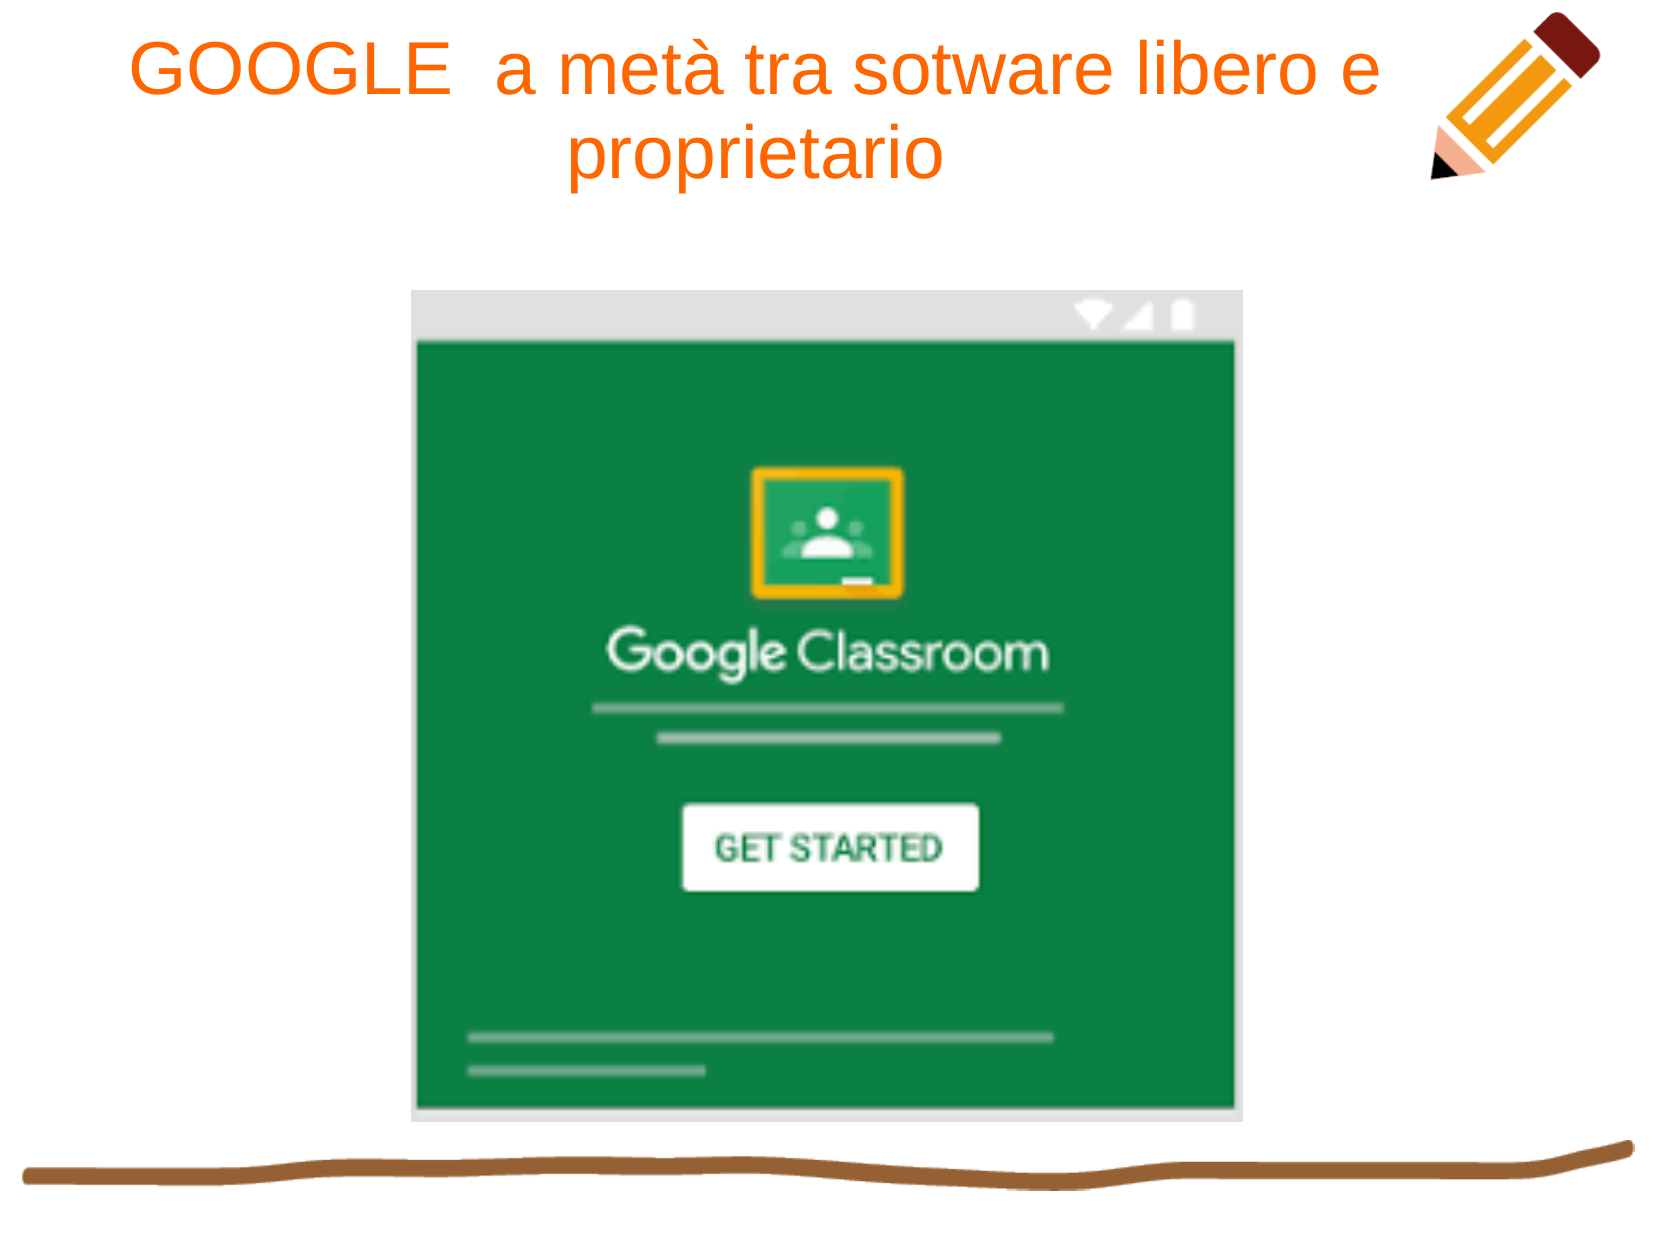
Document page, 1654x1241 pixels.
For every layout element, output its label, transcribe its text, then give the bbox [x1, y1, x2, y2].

picture [22, 1140, 1635, 1191]
title GOOGLE a metà tra sotware libero e proprietario [82, 26, 1430, 195]
picture [411, 290, 1243, 1122]
picture [1430, 12, 1601, 181]
